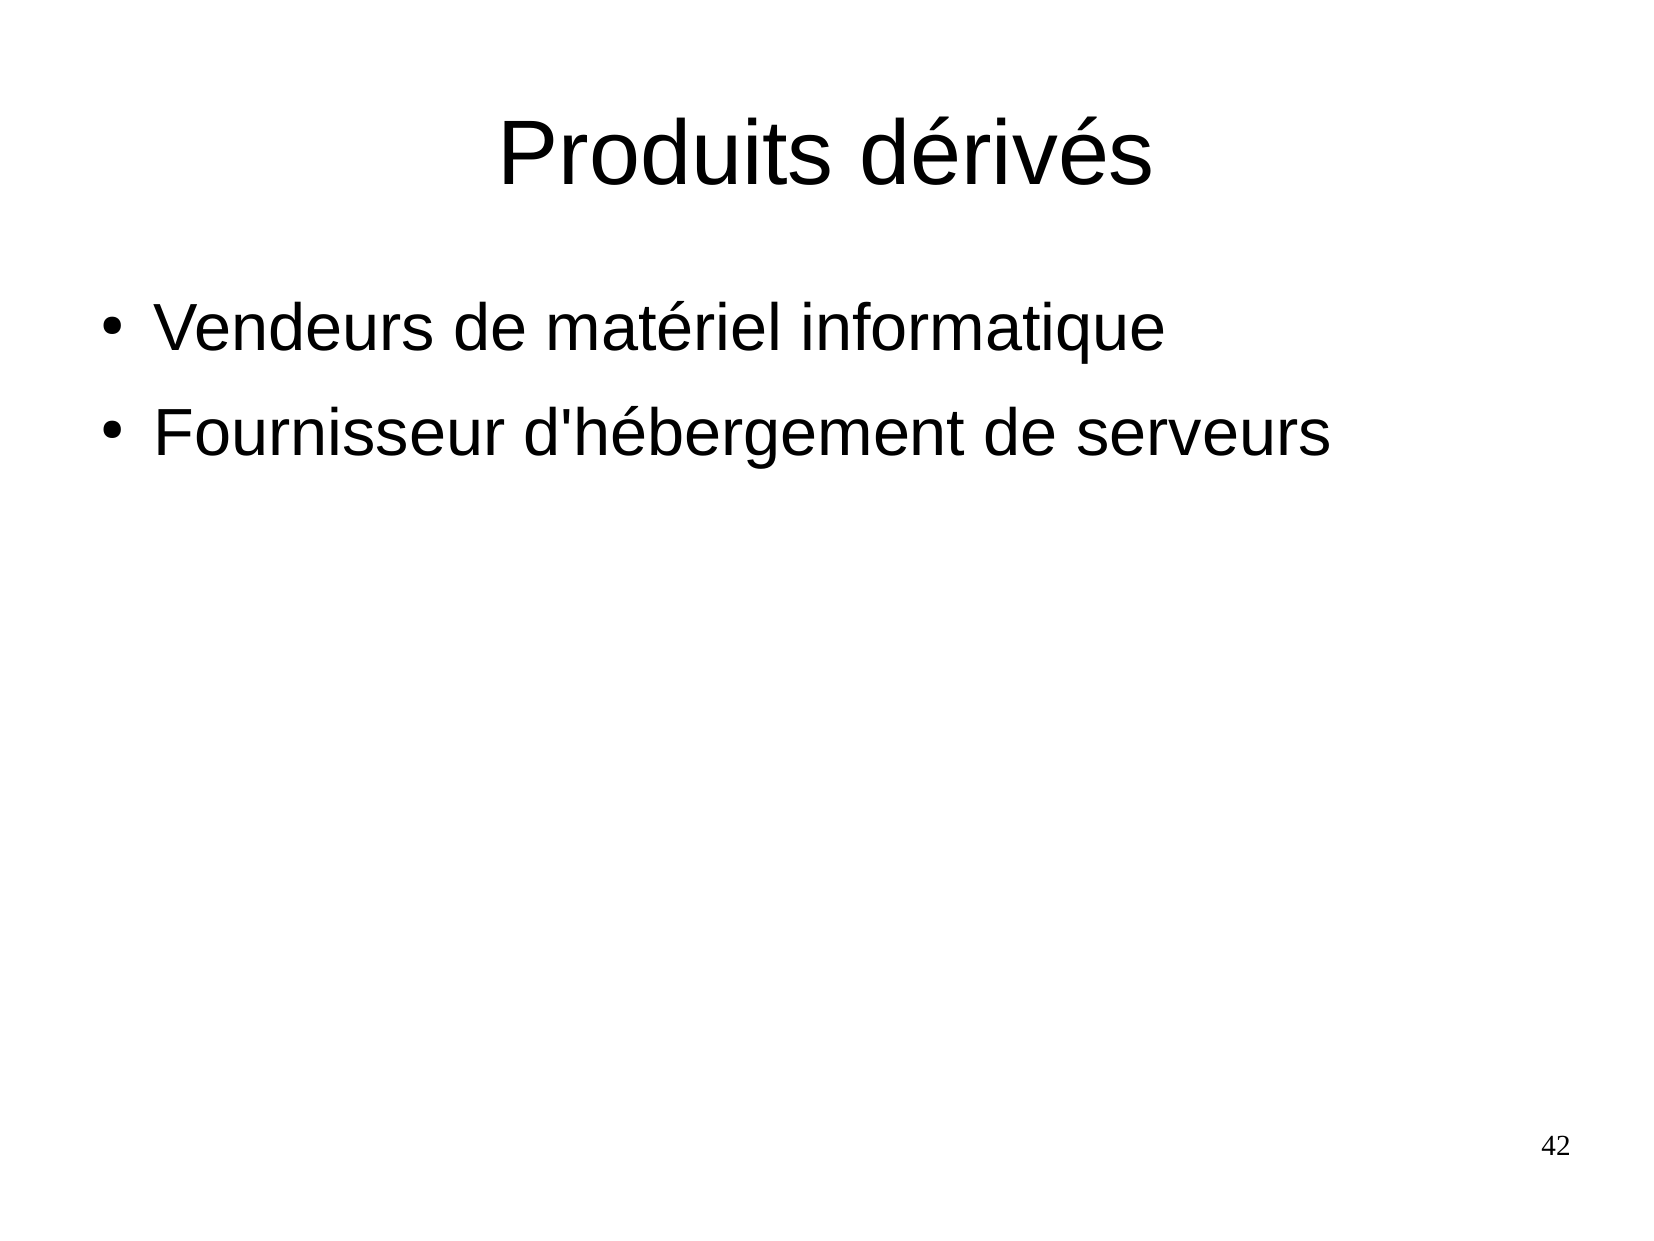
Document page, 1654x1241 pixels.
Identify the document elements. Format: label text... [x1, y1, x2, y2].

title Produits dérivés [82, 49, 1571, 257]
list Vendeurs de matériel informatique Fournisseur d'hébergement de serveurs [82, 290, 1538, 1010]
